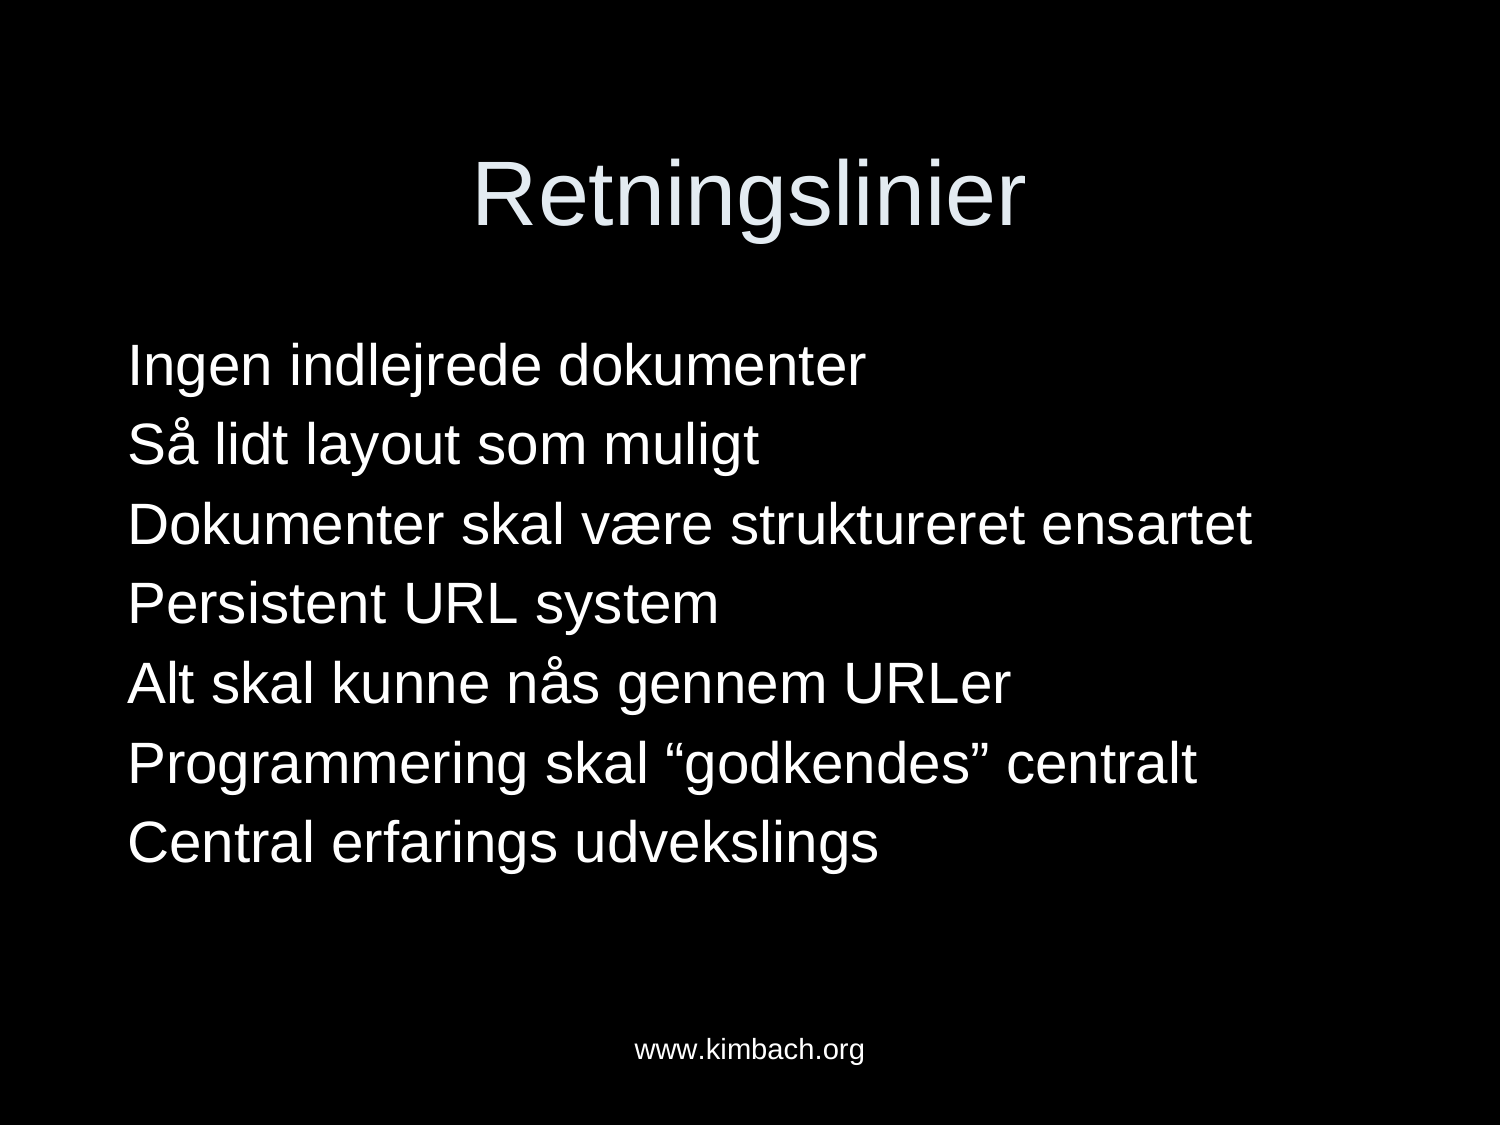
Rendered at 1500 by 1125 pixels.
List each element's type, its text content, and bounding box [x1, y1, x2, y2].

title Retningslinier [112, 99, 1388, 288]
list Ingen indlejrede dokumenter Så lidt layout som muligt Dokumenter skal være struktureret ensartet Persistent URL system Alt skal kunne nås gennem URLer Programmering skal “godkendes” centralt Central erfarings udvekslings [112, 324, 1388, 1001]
